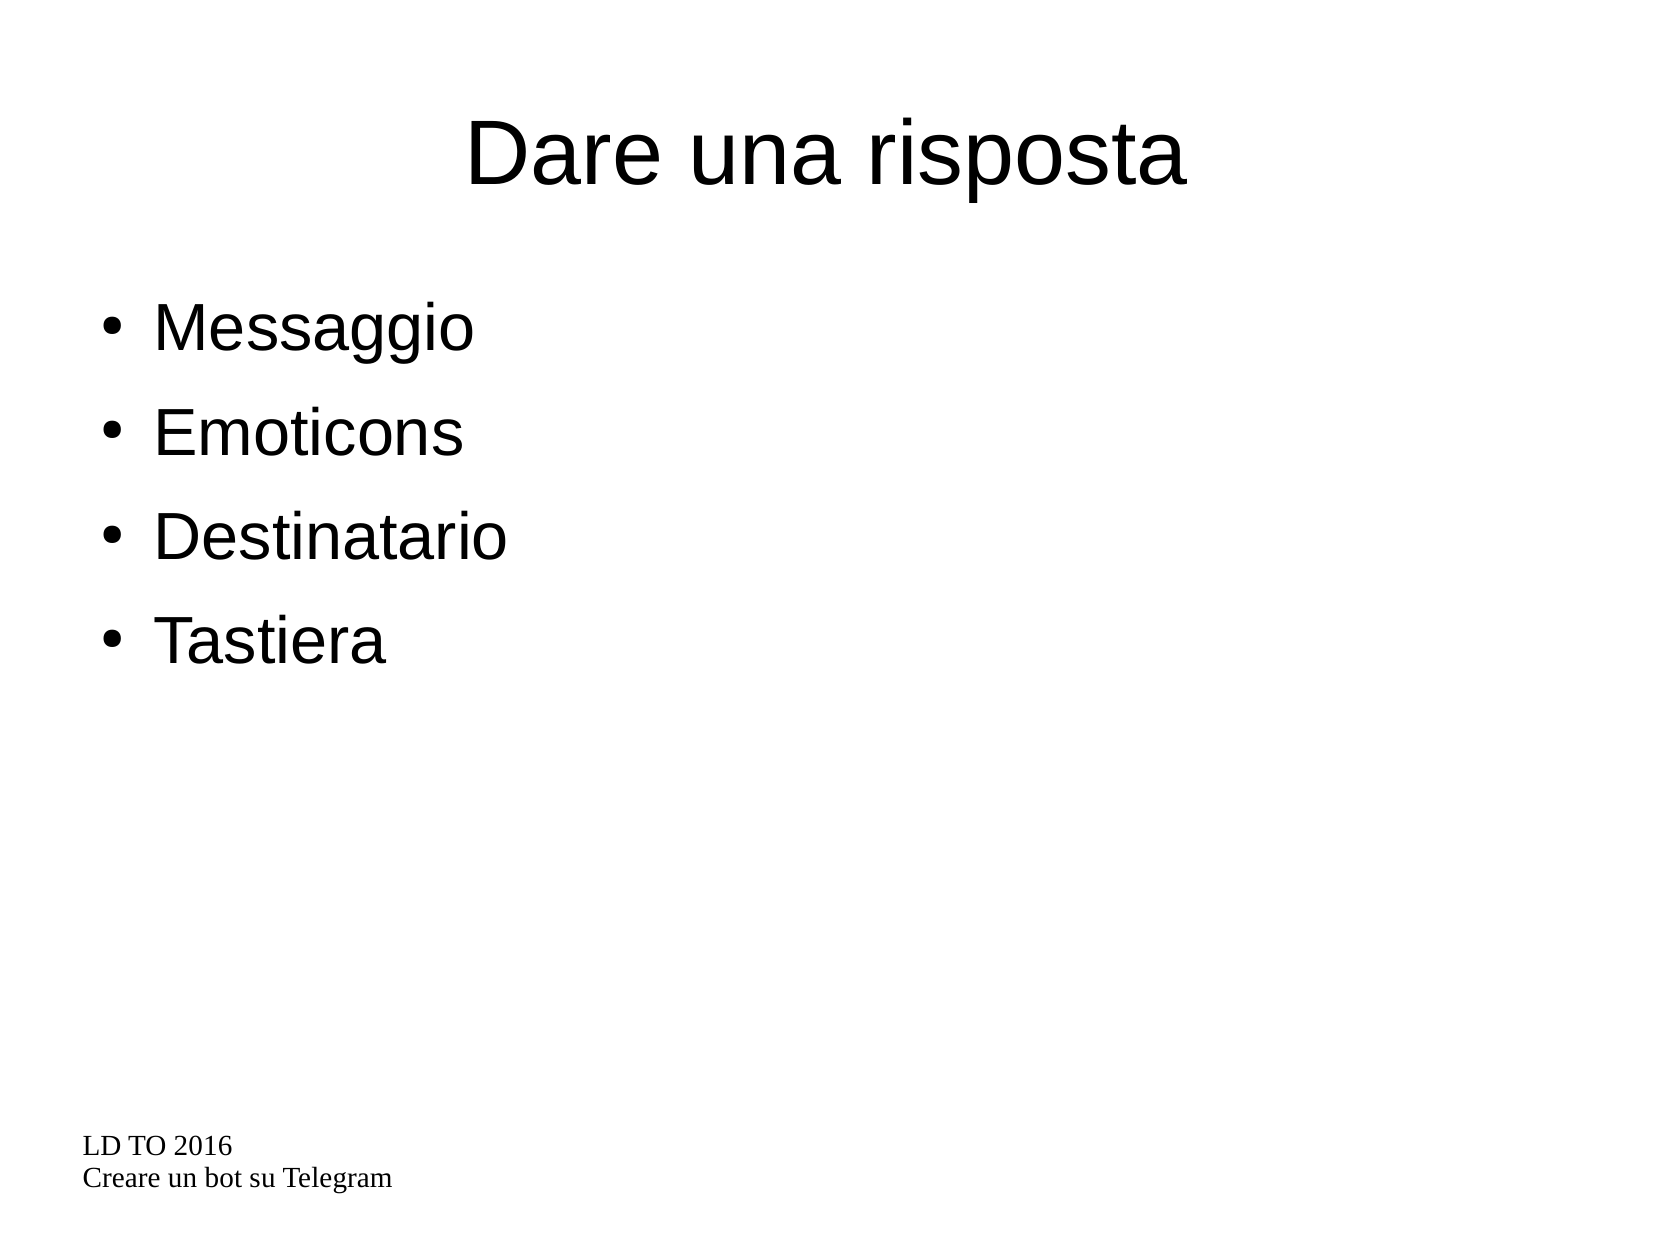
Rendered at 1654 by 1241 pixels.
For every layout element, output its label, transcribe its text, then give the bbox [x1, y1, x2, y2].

title Dare una risposta [82, 49, 1571, 257]
list Messaggio Emoticons Destinatario Tastiera [82, 290, 1571, 1010]
